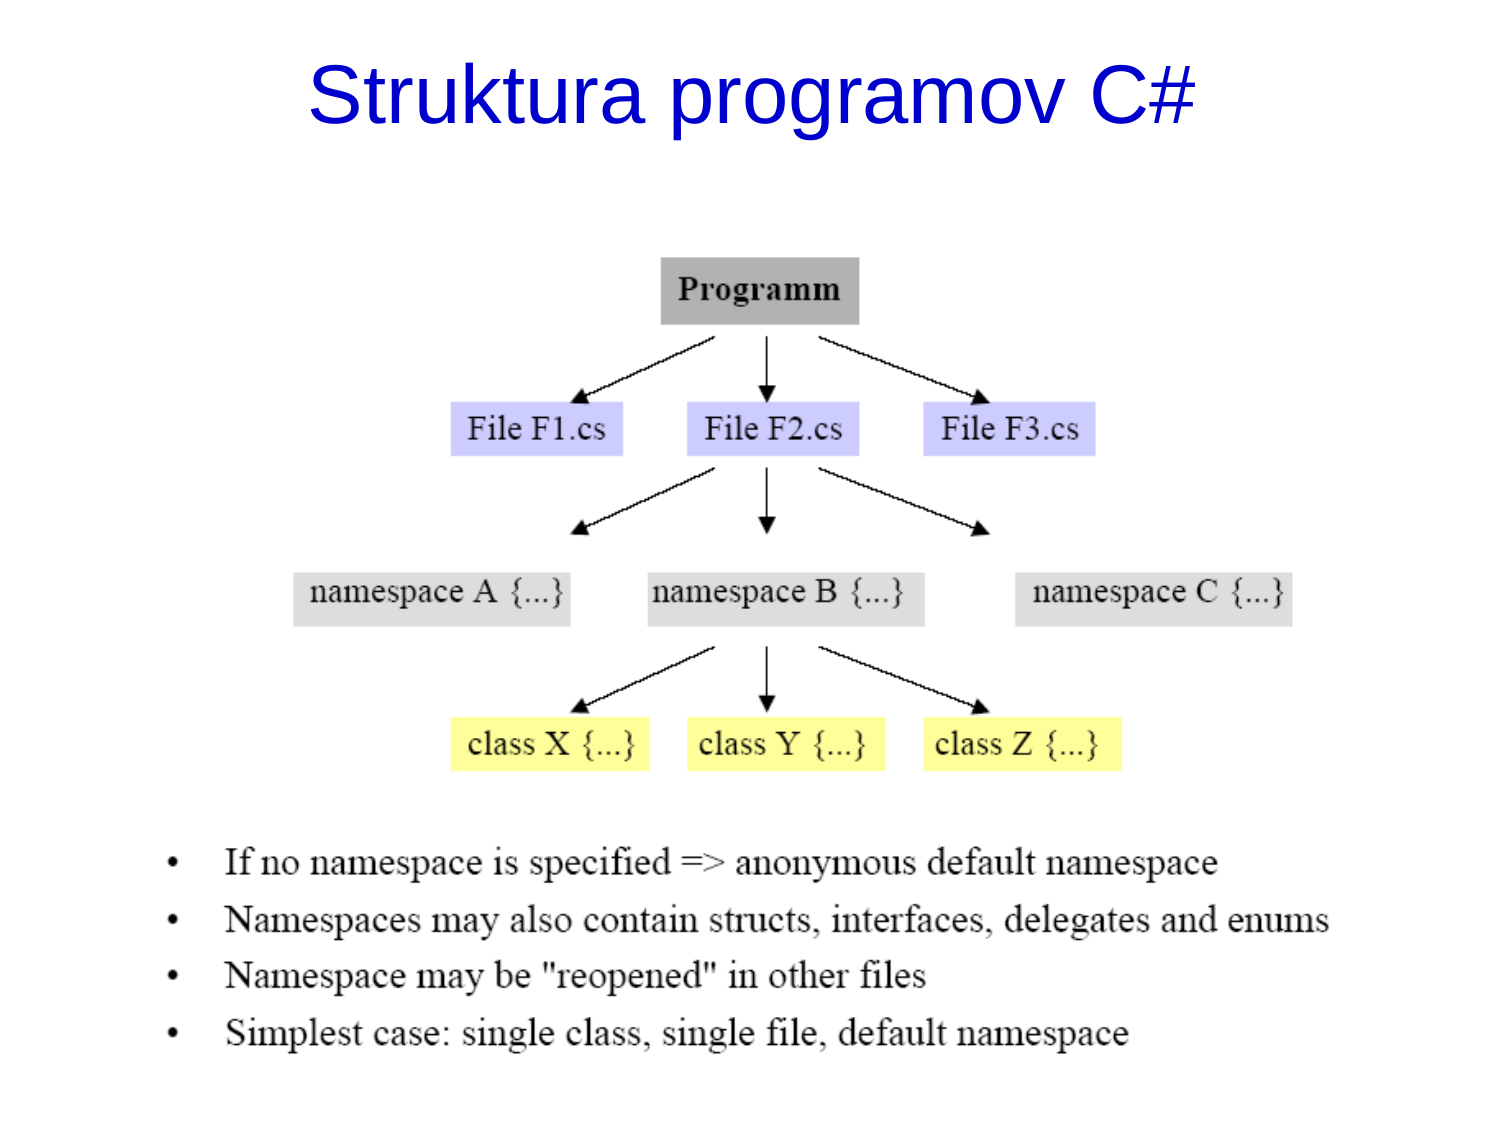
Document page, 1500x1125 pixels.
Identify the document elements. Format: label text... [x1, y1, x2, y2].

text_box [64, 174, 1447, 1085]
title Struktura programov C# [76, 30, 1427, 149]
